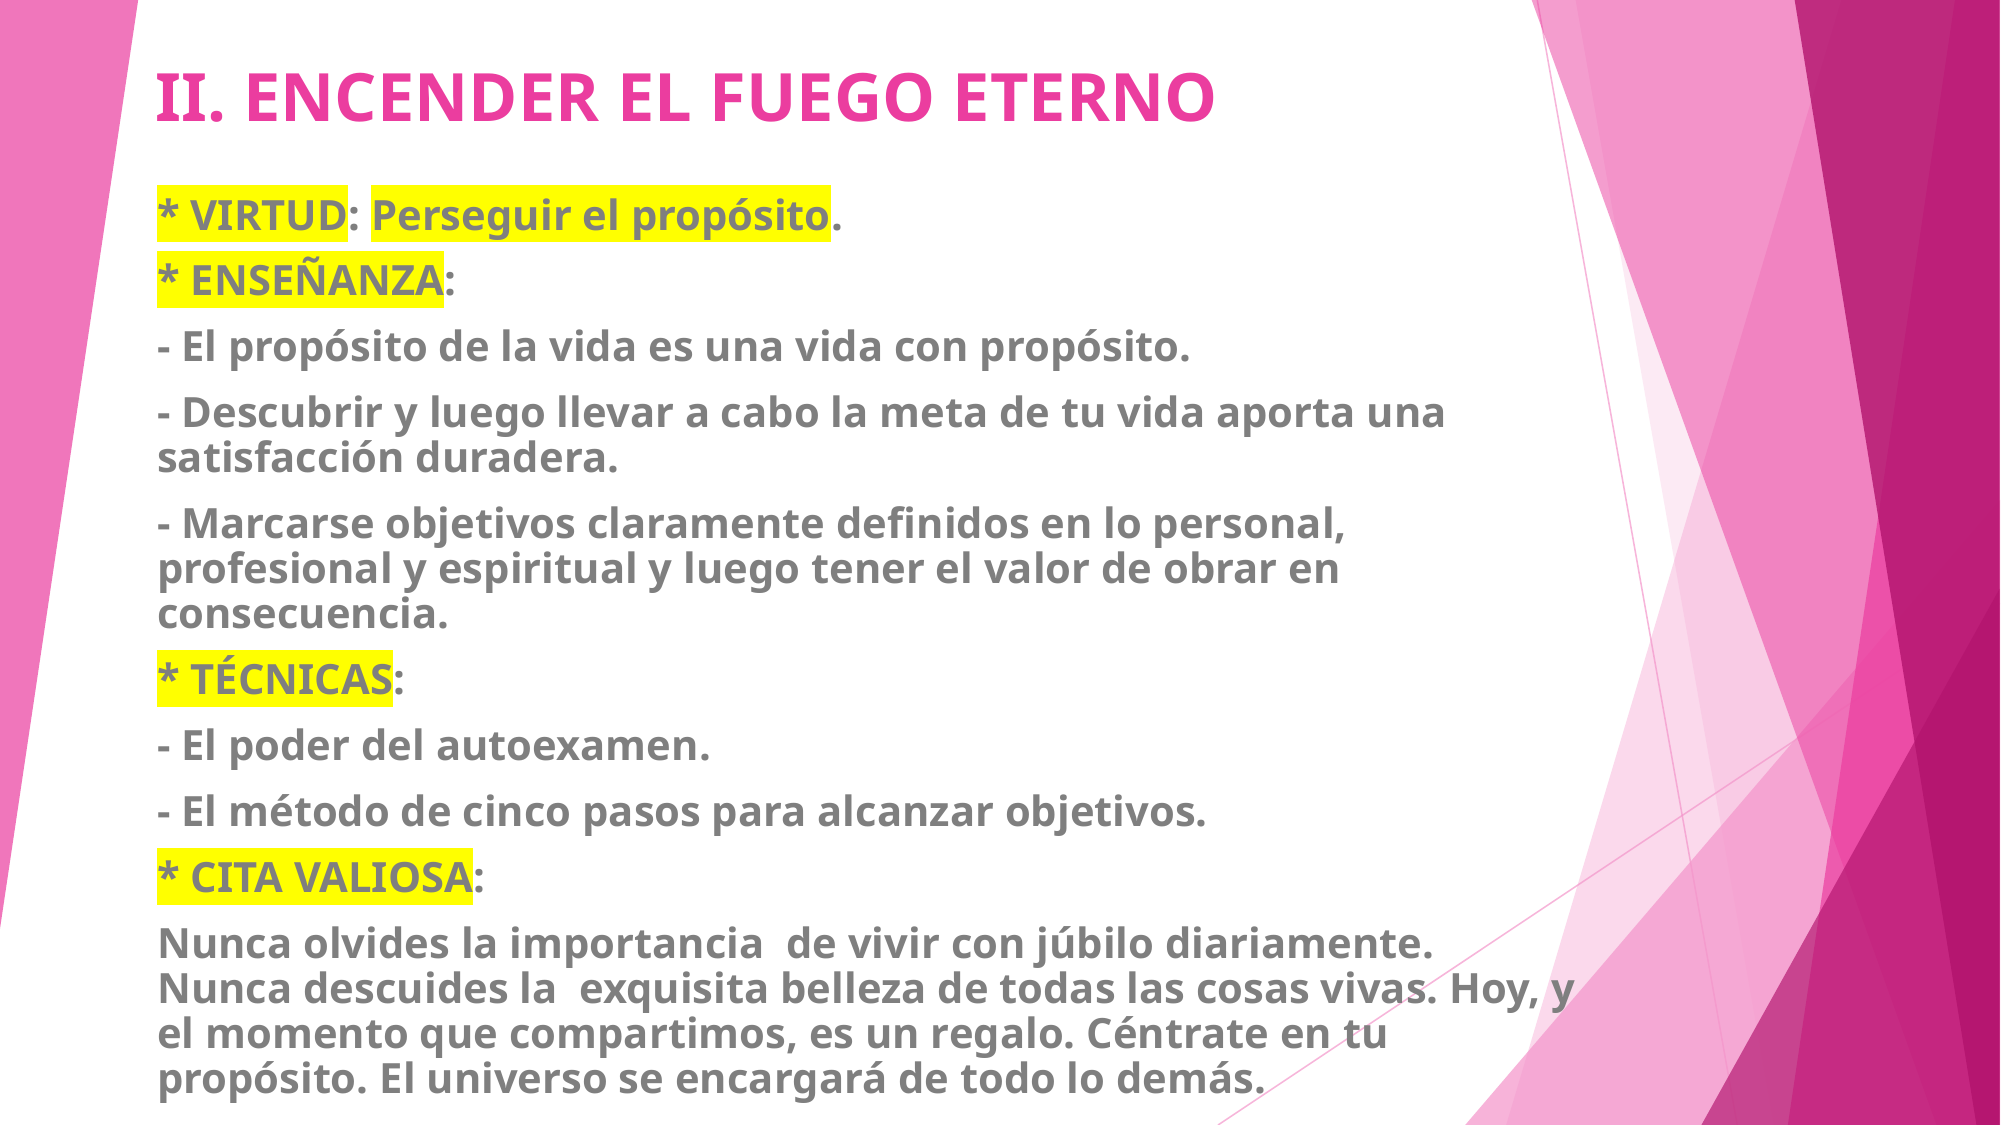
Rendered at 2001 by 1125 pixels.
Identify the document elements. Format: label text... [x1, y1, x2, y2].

subtitle * VIRTUD: Perseguir el propósito. * ENSEÑANZA: - El propósito de la vida es una vida con propósito. - Descubrir y luego llevar a cabo la meta de tu vida aporta una satisfacción duradera. - Marcarse objetivos claramente definidos en lo personal, profesional y espiritual y luego tener el valor de obrar en consecuencia. * TÉCNICAS: - El poder del autoexamen. - El método de cinco pasos para alcanzar objetivos. * CITA VALIOSA: Nunca olvides la importancia de vivir con júbilo diariamente. Nunca descuides la exquisita belleza de todas las cosas vivas. Hoy, y el momento que compartimos, es un regalo. Céntrate en tu propósito. El universo se encargará de todo lo demás. [142, 186, 1595, 1125]
title II. ENCENDER EL FUEGO ETERNO [140, 0, 1741, 143]
